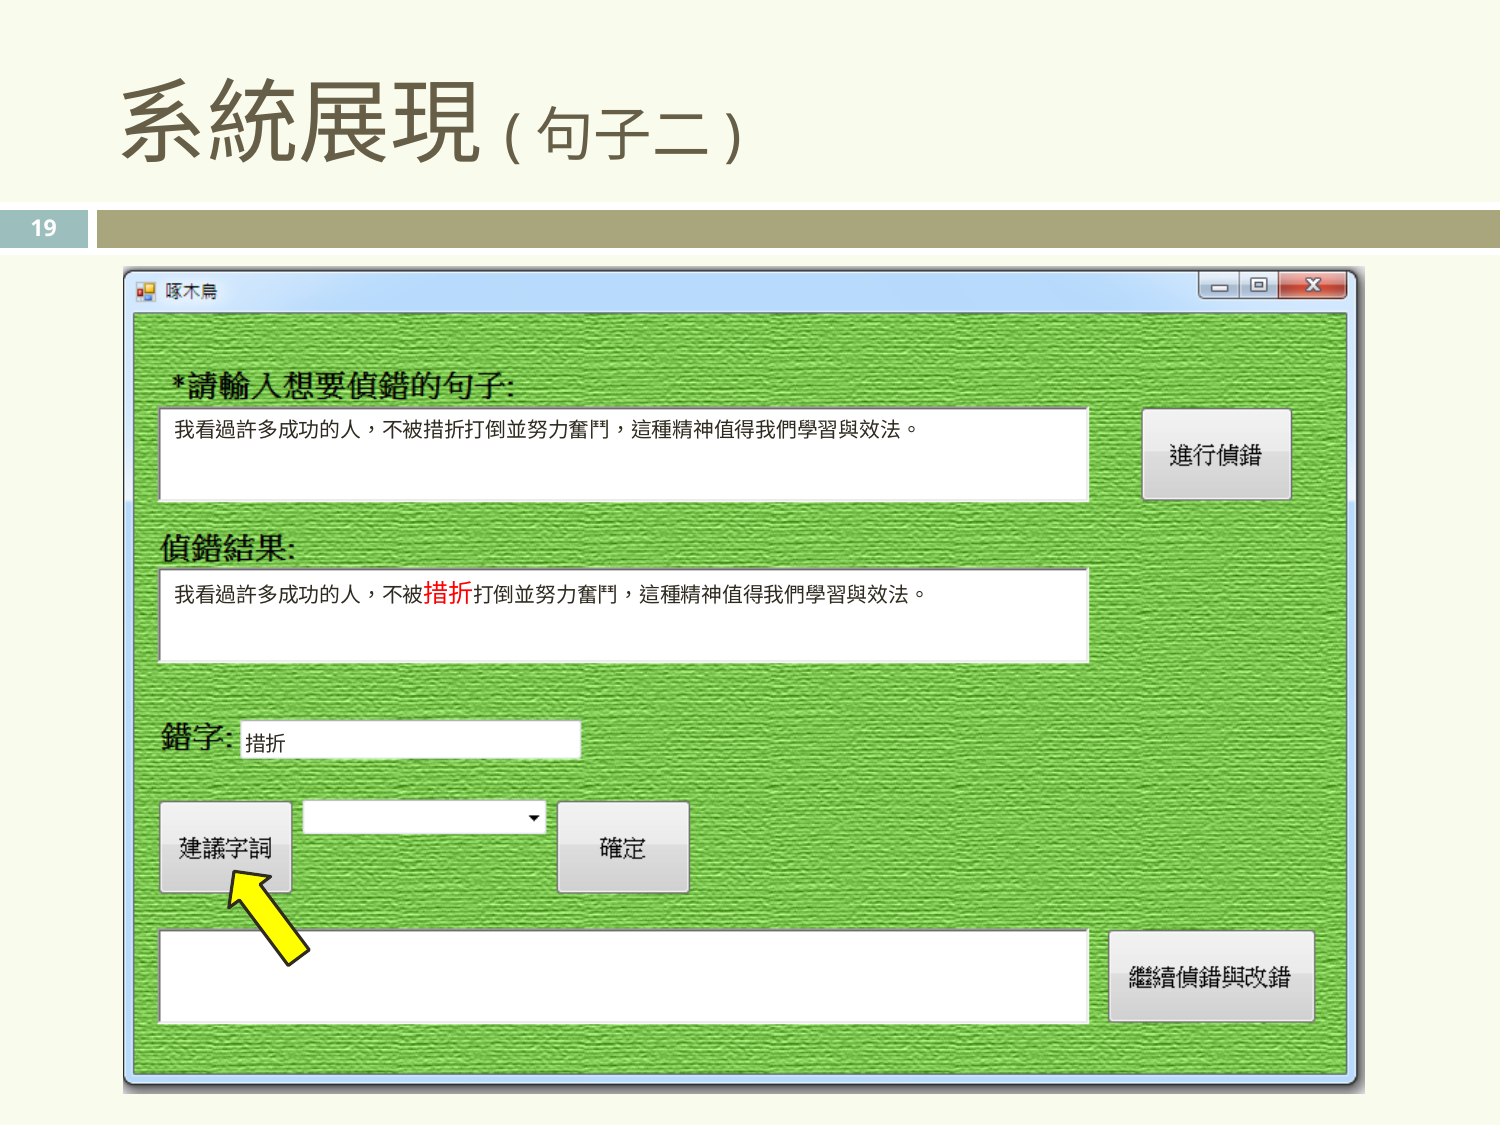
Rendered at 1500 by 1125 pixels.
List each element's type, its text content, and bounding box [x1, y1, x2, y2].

text_box 我看過許多成功的人，不被措折打倒並努力奮鬥，這種精神值得我們學習與效法。 [159, 408, 1093, 450]
text_box [228, 871, 310, 966]
text_box 措折 [230, 722, 303, 764]
title 系統展現(句子二) [100, 37, 1438, 201]
text_box 我看過許多成功的人，不被措折打倒並努力奮鬥，這種精神值得我們學習與效法。 [159, 570, 1093, 639]
picture [123, 266, 1365, 1095]
text_box 19 [0, 208, 88, 249]
